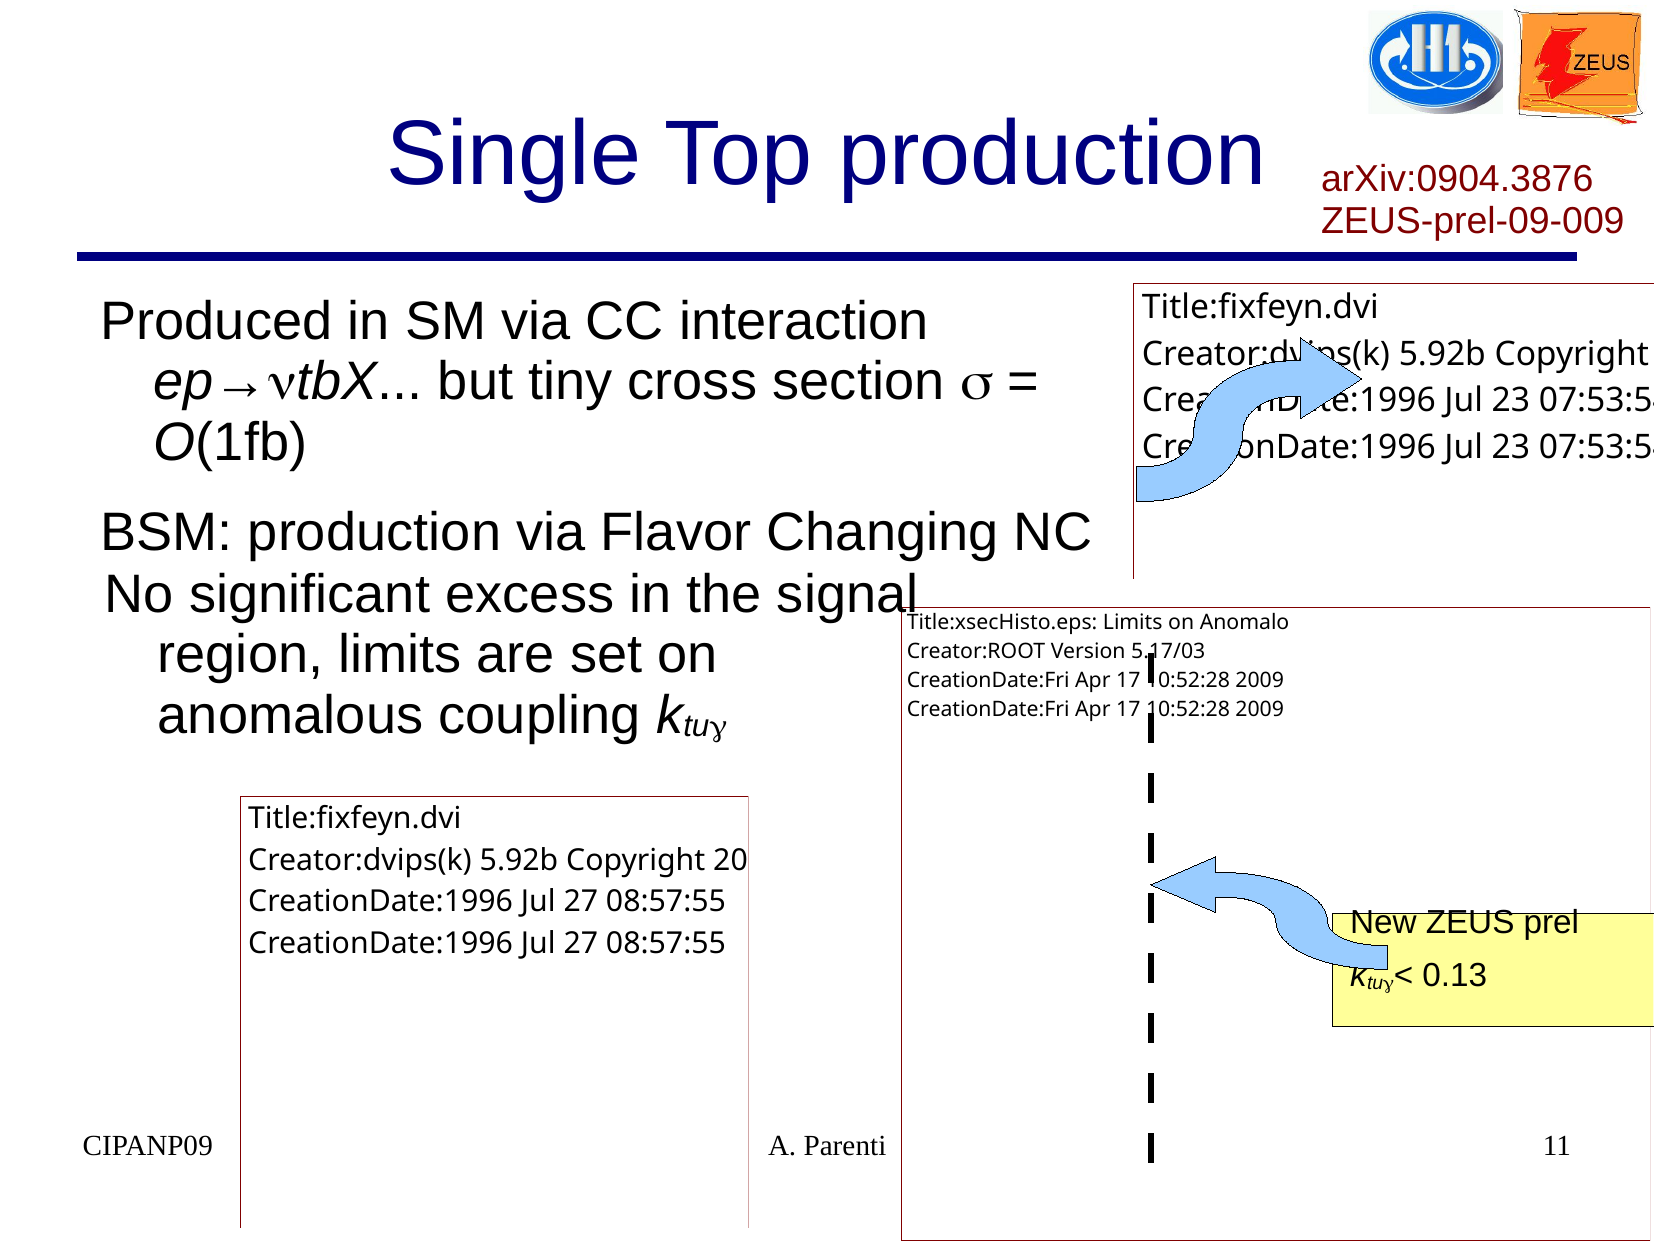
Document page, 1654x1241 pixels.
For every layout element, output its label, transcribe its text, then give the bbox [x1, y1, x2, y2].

picture [238, 1201, 749, 1228]
picture [1363, 5, 1654, 127]
list Produced in SM via CC interaction ep→ntbX... but tiny cross section s = O(1fb) BSM: production via Flavor Changing NC [82, 290, 1201, 563]
picture [1130, 280, 1654, 579]
list No significant excess in the signal region, limits are set on anomalous coupling ktug [86, 563, 976, 1201]
title Single Top production [82, 49, 1571, 257]
text_box [1136, 337, 1362, 502]
picture [900, 605, 1651, 1241]
list New ZEUS prel ktug< 0.13 [1385, 913, 1643, 1027]
text_box arXiv:0904.3876 ZEUS-prel-09-009 [1306, 150, 1641, 249]
text_box [1150, 856, 1388, 970]
